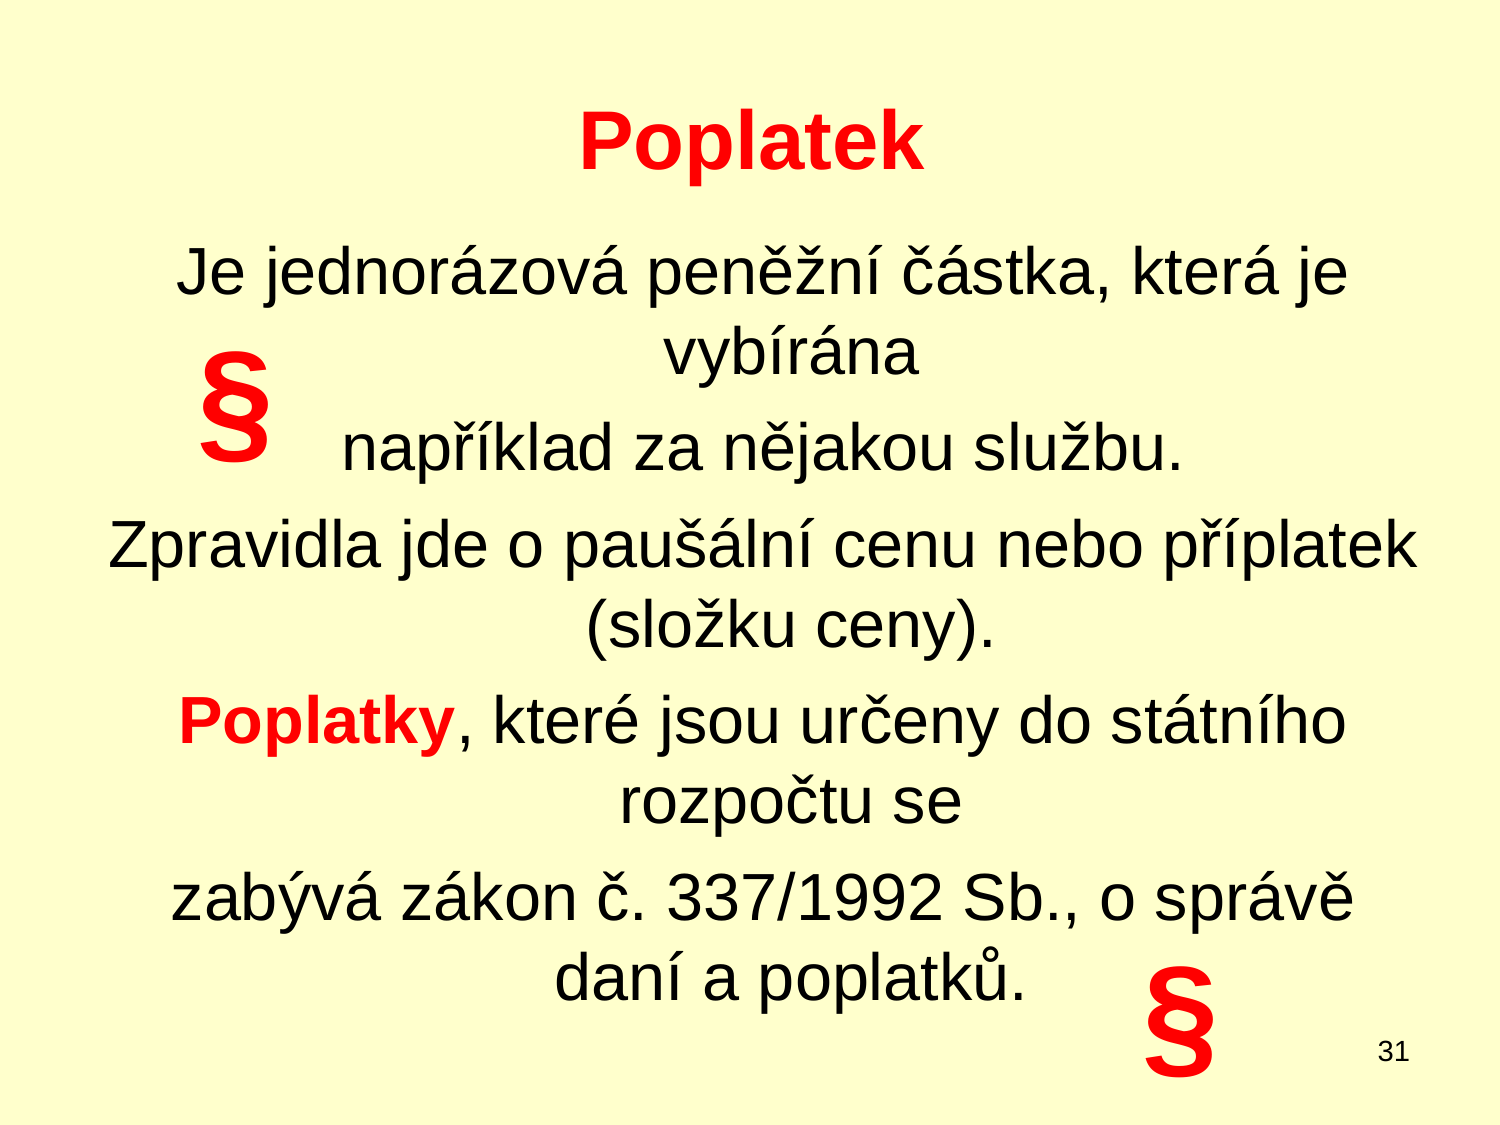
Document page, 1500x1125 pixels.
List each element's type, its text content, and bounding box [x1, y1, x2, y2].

list Je jednorázová peněžní částka, která je vybírána například za nějakou službu. Zpravidla jde o paušální cenu nebo příplatek (složku ceny). Poplatky, které jsou určeny do státního rozpočtu se zabývá zákon č. 337/1992 Sb., o správě daní a poplatků. [88, 220, 1439, 1118]
text_box § [1127, 916, 1235, 1098]
title Poplatek [76, 42, 1427, 230]
text_box § [183, 302, 290, 483]
text_box <číslo> [1074, 1024, 1426, 1103]
